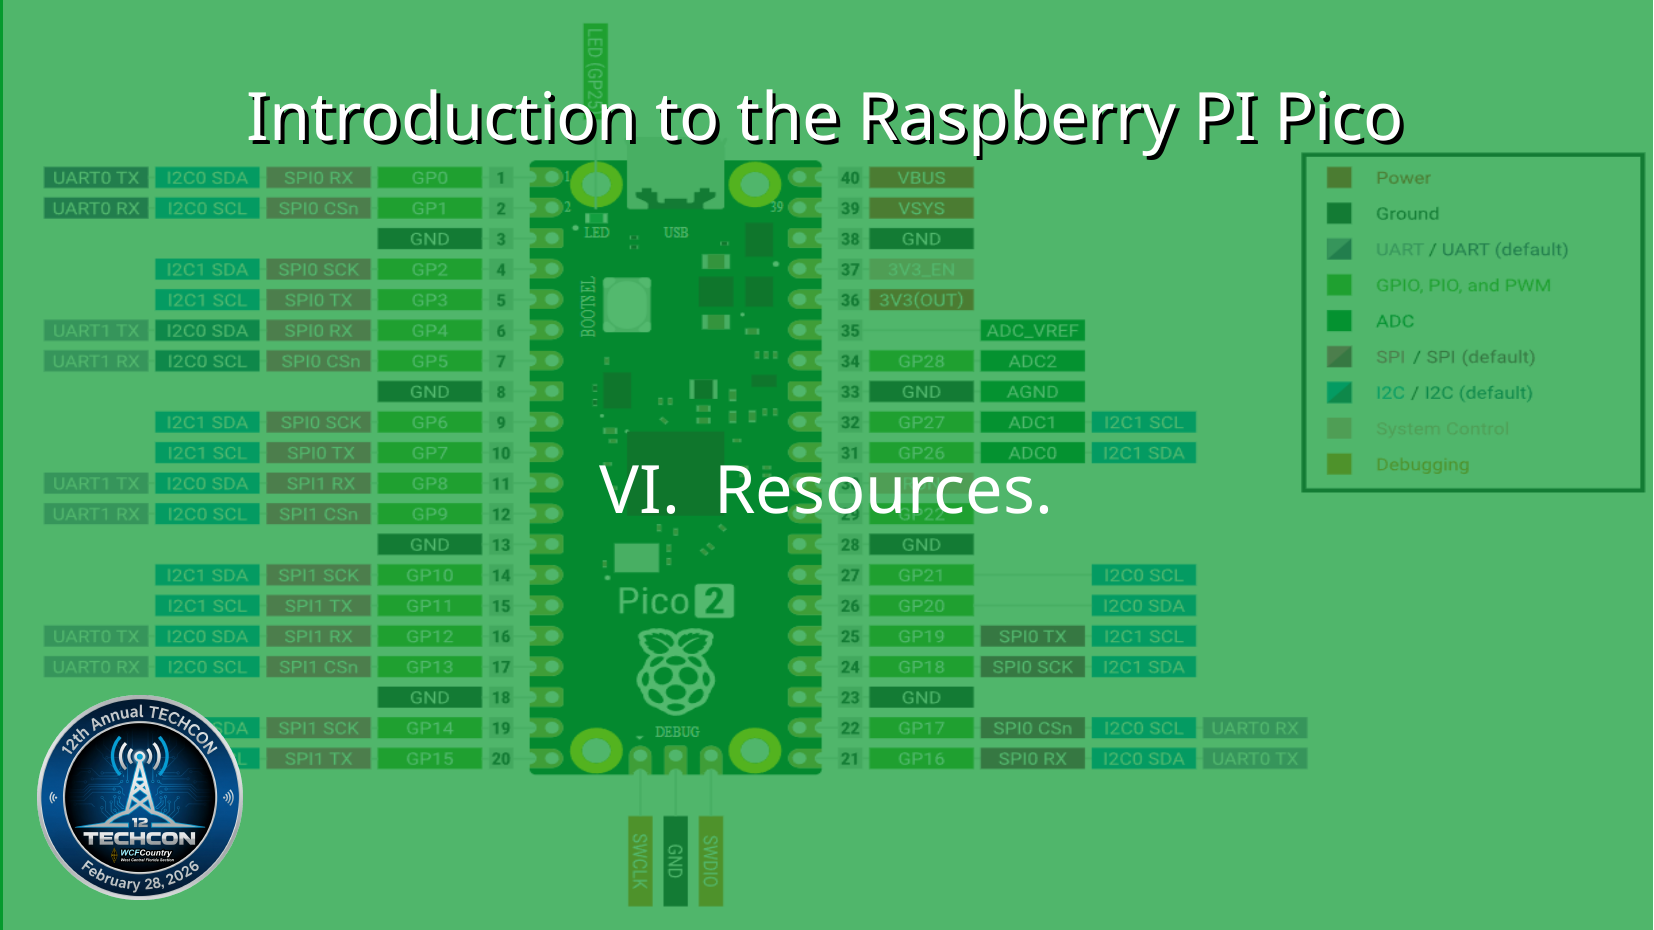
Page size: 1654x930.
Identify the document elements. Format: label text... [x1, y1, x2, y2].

picture [37, 695, 243, 900]
title Introduction to the Raspberry PI Pico [82, 29, 1571, 200]
list VI. Resources. [82, 217, 1571, 757]
